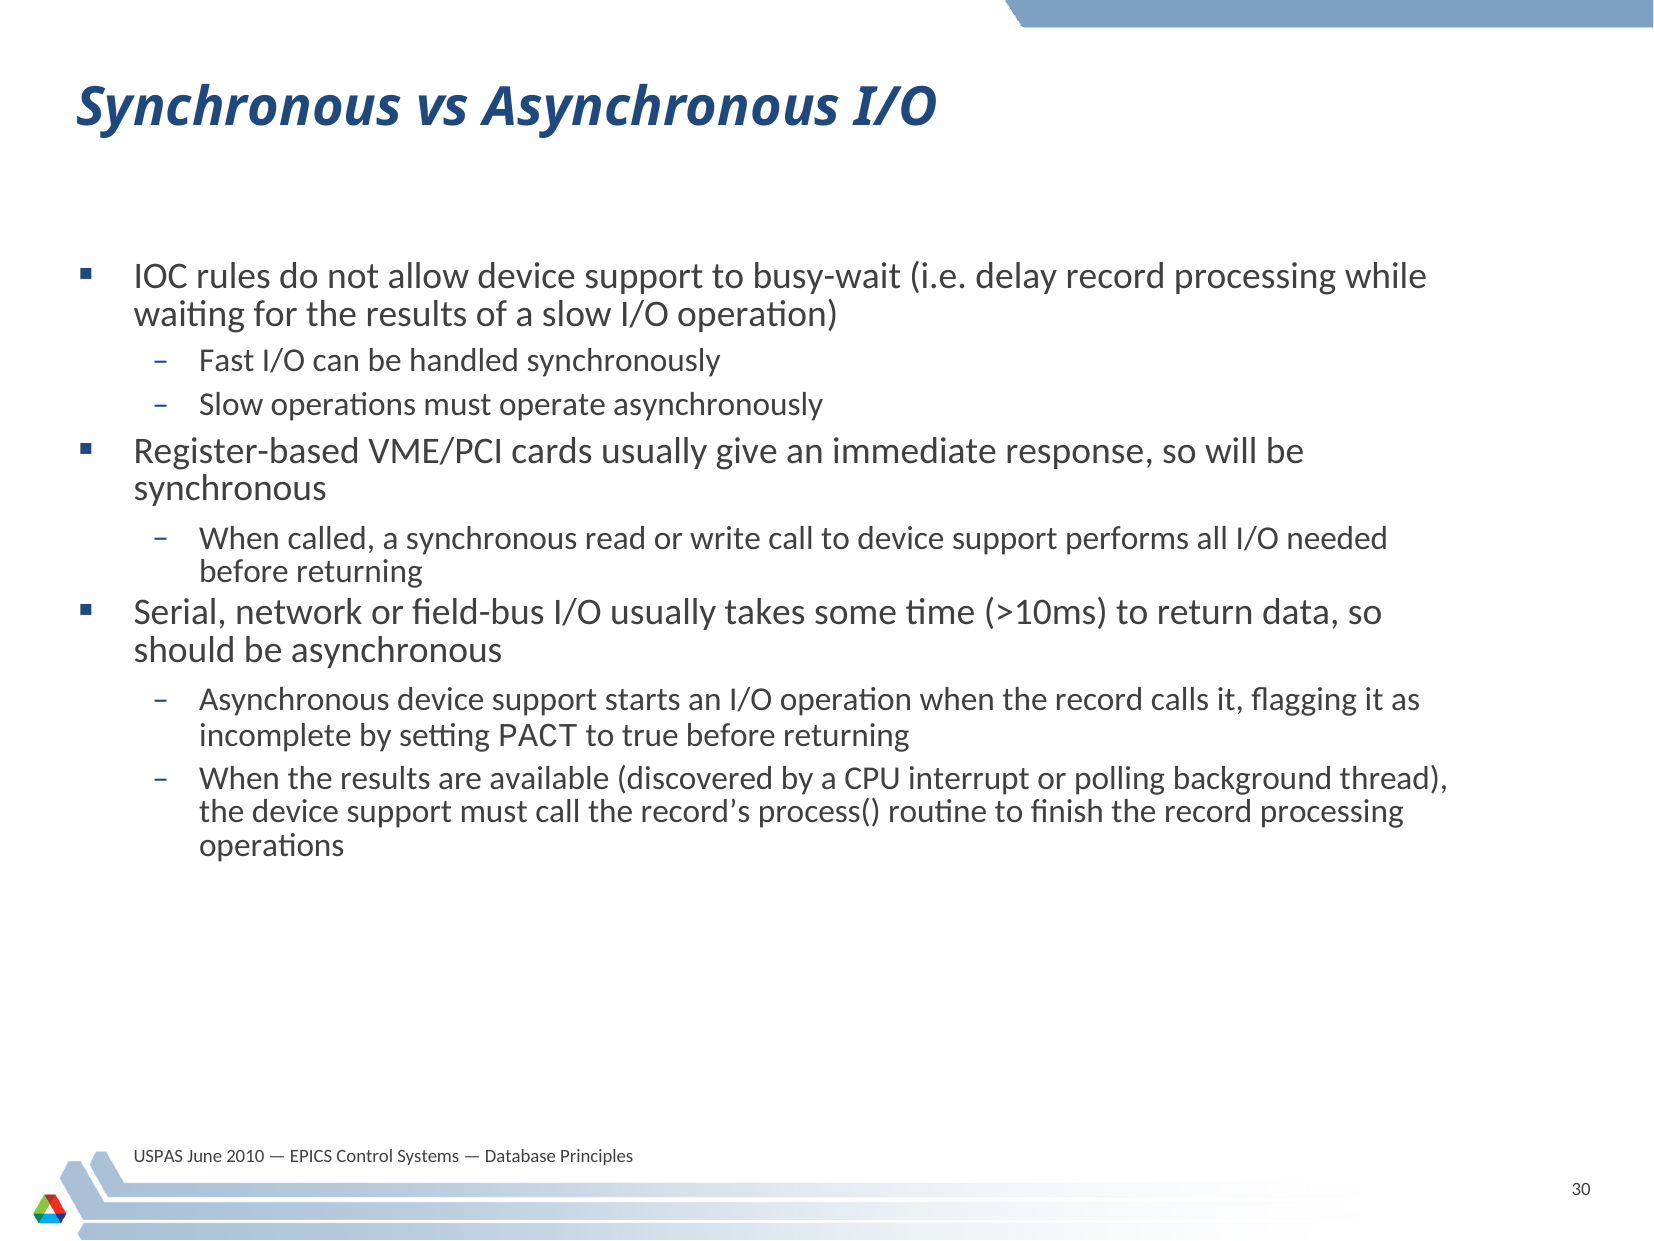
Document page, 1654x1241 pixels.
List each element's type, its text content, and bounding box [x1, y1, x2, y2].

list IOC rules do not allow device support to busy-wait (i.e. delay record processing while waiting for the results of a slow I/O operation) Fast I/O can be handled synchronously Slow operations must operate asynchronously Register-based VME/PCI cards usually give an immediate response, so will be synchronous When called, a synchronous read or write call to device support performs all I/O needed before returning Serial, network or field-bus I/O usually takes some time (>10ms) to return data, so should be asynchronous Asynchronous device support starts an I/O operation when the record calls it, flagging it as incomplete by setting PACT to true before returning When the results are available (discovered by a CPU interrupt or polling background thread), the device support must call the record’s process() routine to finish the record processing operations [62, 253, 1498, 950]
picture [0, 1143, 1654, 1240]
title Synchronous vs Asynchronous I/O [61, 59, 1500, 138]
picture [0, 0, 1654, 29]
